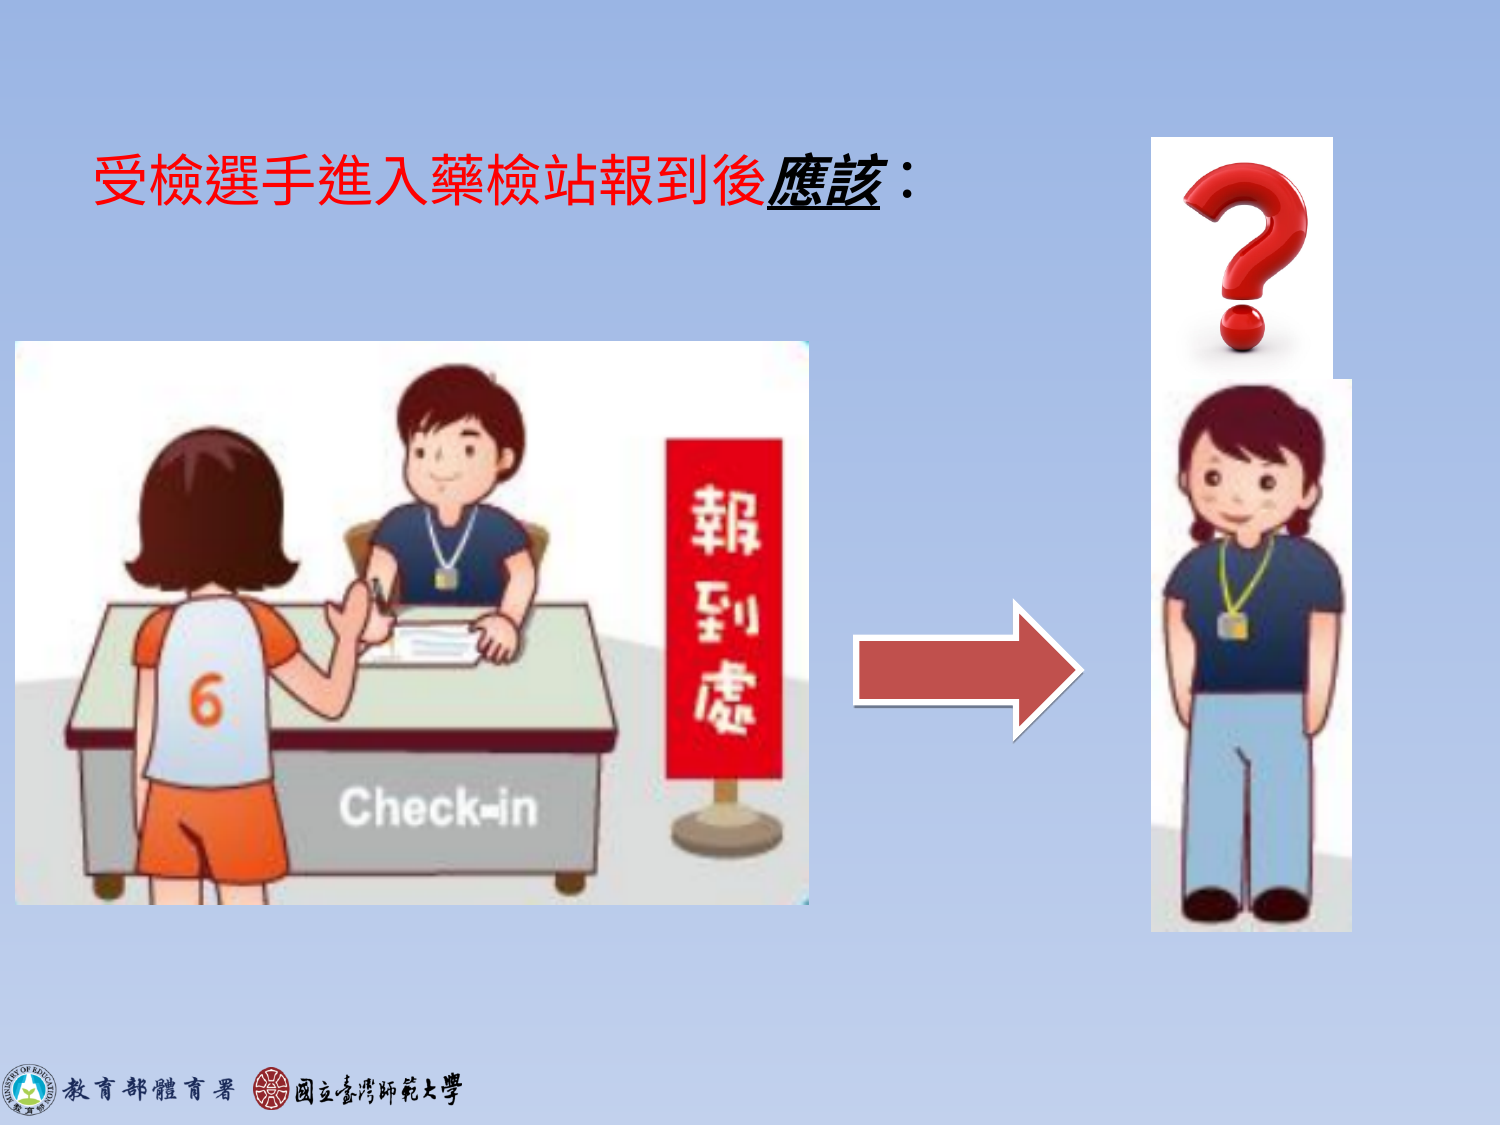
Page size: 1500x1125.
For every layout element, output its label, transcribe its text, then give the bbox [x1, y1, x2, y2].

picture [15, 341, 810, 906]
text_box [856, 605, 1081, 735]
text_box 受檢選手進入藥檢站報到後應該： [77, 57, 1500, 300]
picture [1151, 137, 1353, 932]
